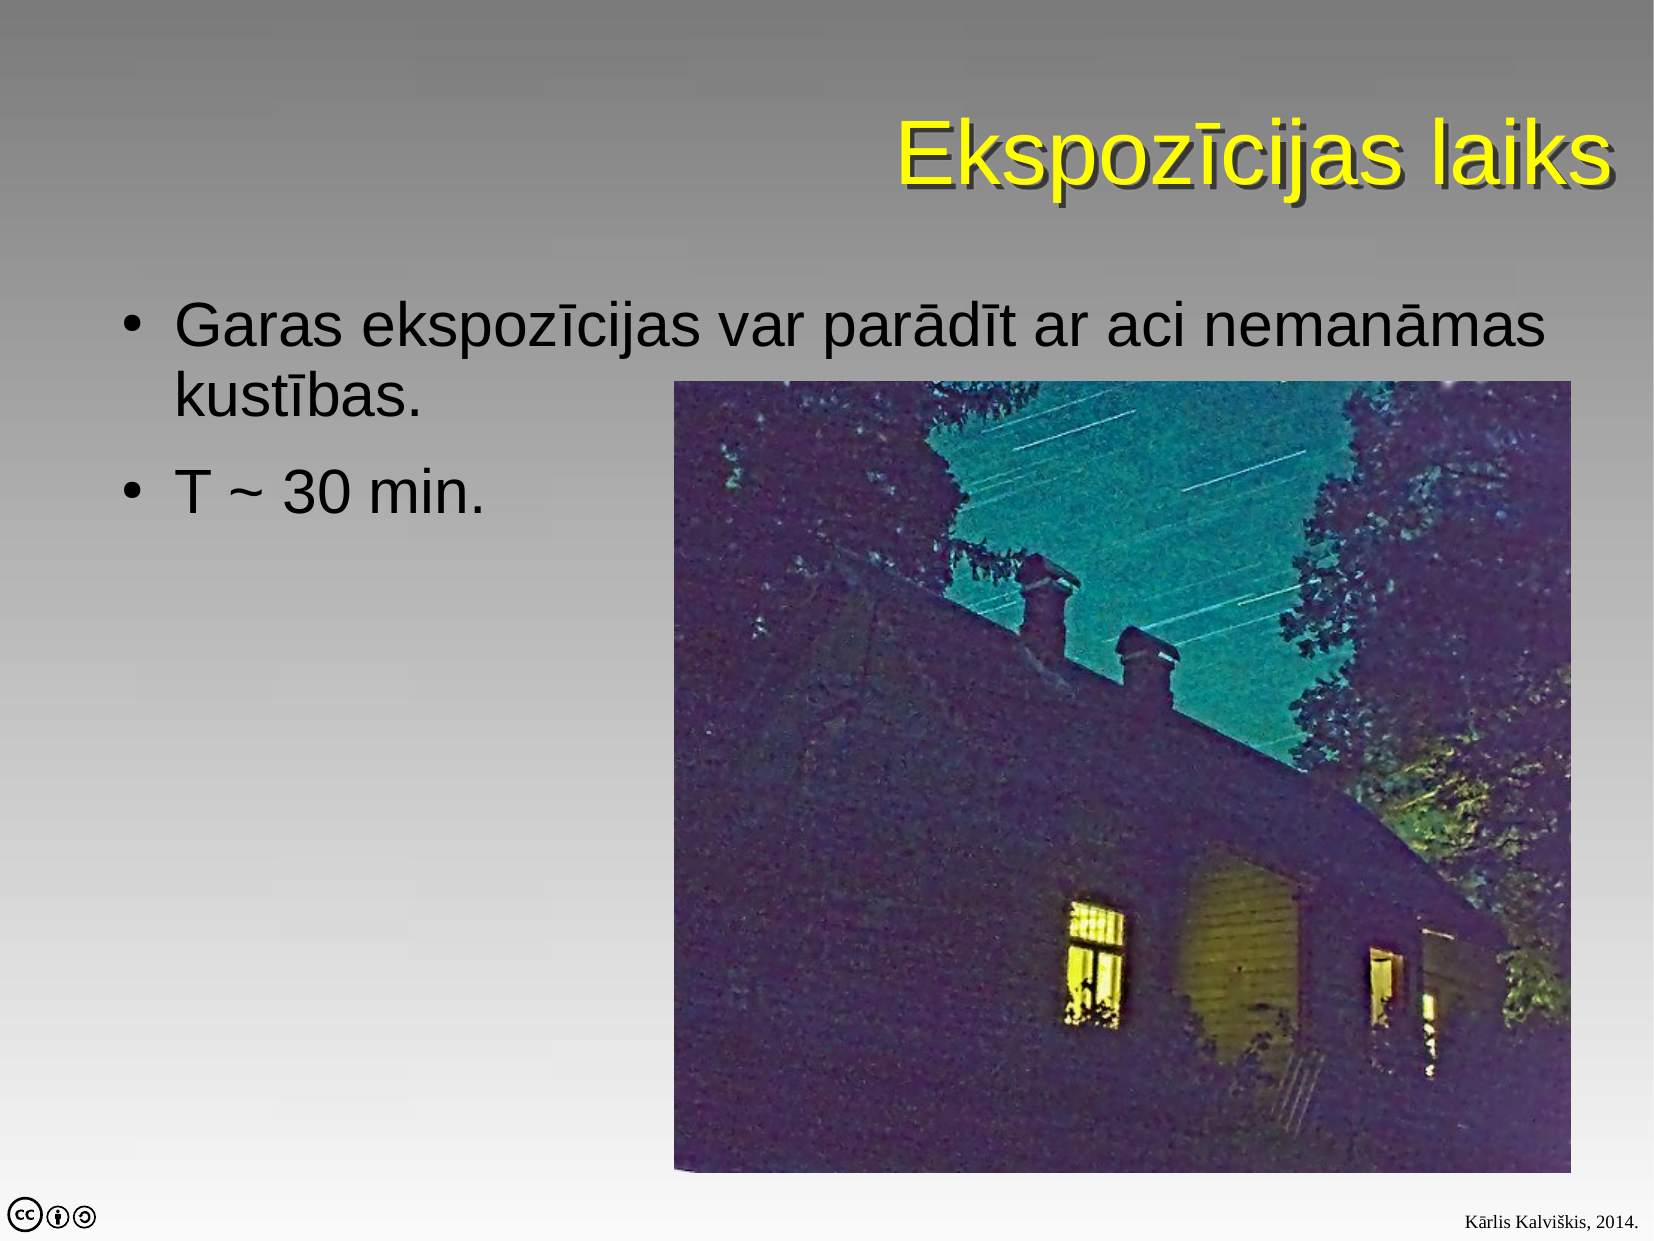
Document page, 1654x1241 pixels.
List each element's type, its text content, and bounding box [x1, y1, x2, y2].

picture [0, 0, 1654, 1241]
list Garas ekspozīcijas var parādīt ar aci nemanāmas kustības. T ~ 30 min. [37, 290, 1620, 1010]
title Ekspozīcijas laiks [42, 49, 1615, 257]
